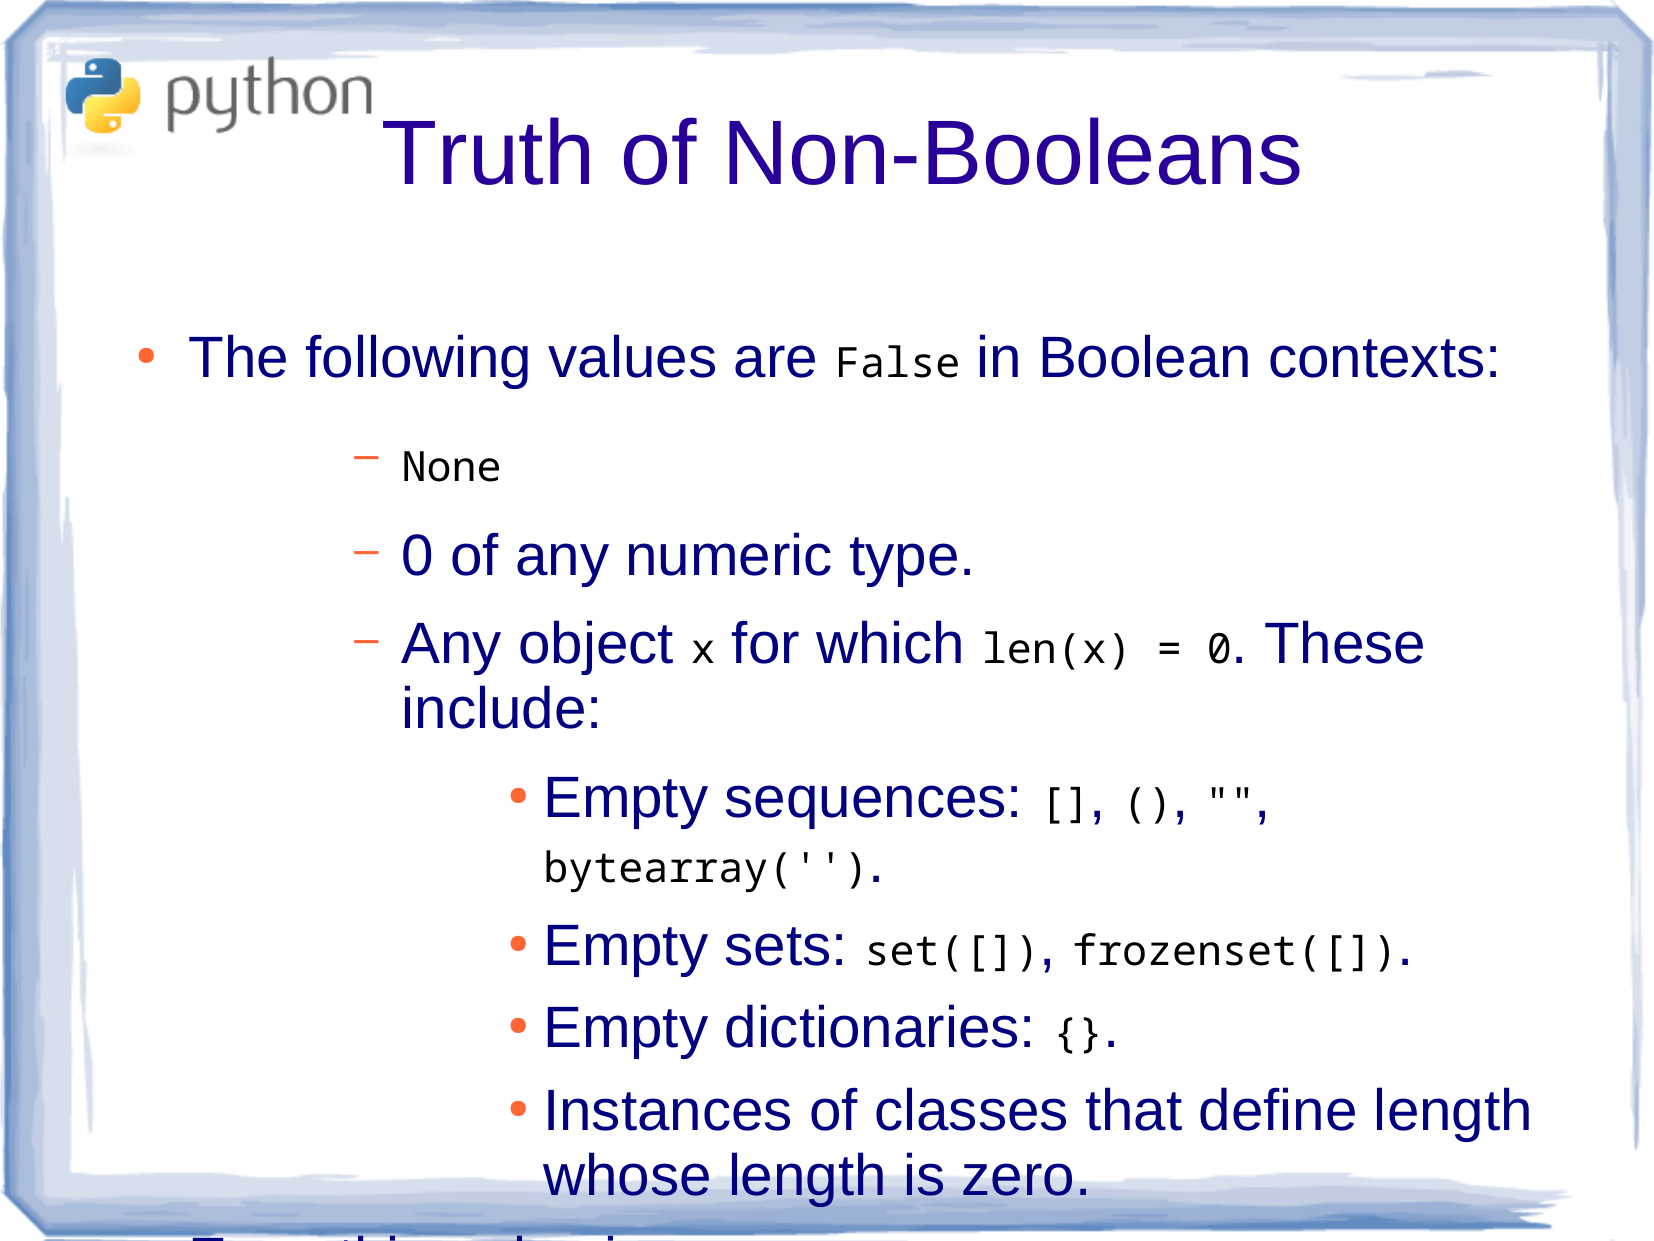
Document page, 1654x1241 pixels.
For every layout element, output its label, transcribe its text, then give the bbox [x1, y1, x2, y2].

title Truth of Non-Booleans [82, 49, 1571, 257]
picture [0, 0, 1654, 1241]
list The following values are False in Boolean contexts: ﻿﻿None 0 of any numeric type. Any object x for which len(x) = 0. These include: Empty sequences: [], (), "", bytearray(''). Empty sets: set([]), frozenset([]). Empty dictionaries: {}. Instances of classes that define length whose length is zero. Everything else is True. [118, 324, 1571, 1241]
